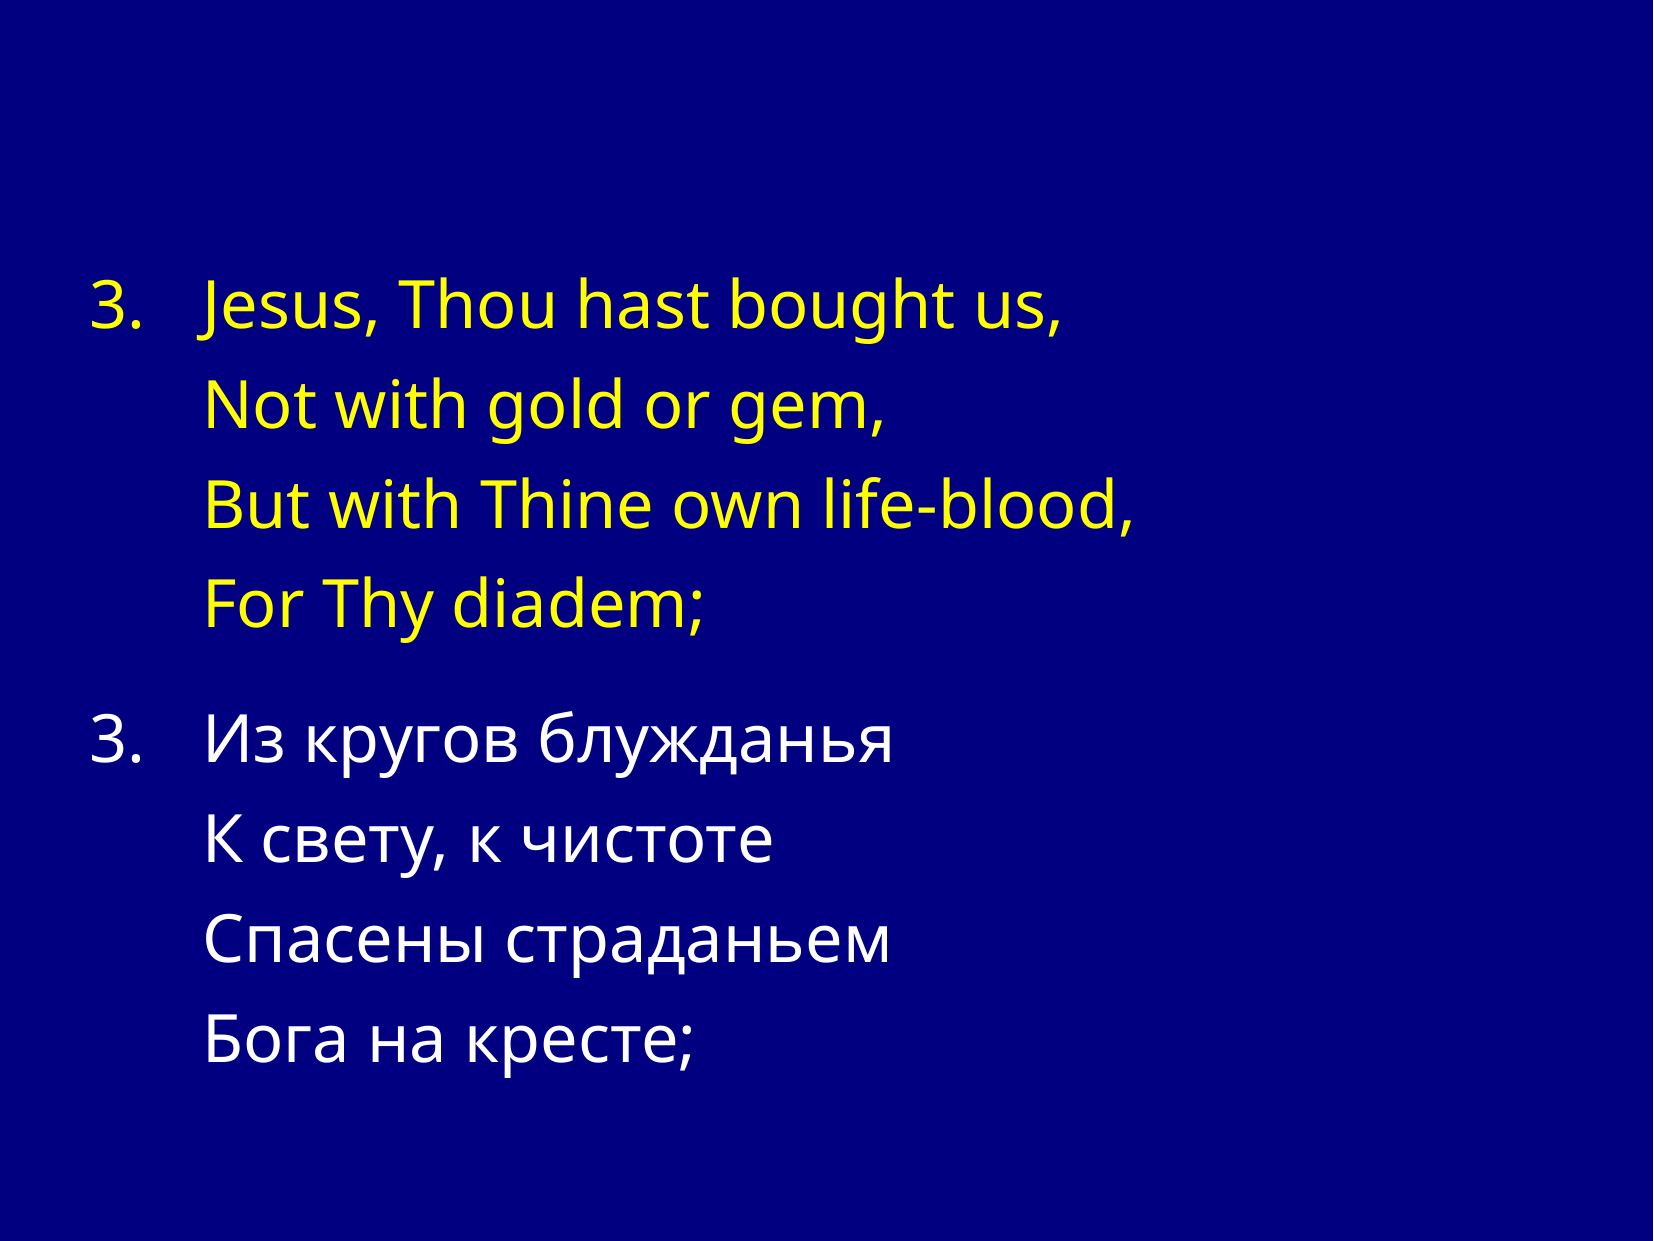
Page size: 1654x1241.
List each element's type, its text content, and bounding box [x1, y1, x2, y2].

text_box 3. Jesus, Thou hast bought us, Not with gold or gem, But with Thine own life-blood, For Thy diadem; [75, 150, 1576, 638]
text_box 3. Из кругов блужданья К свету, к чистоте Спасены страданьем Бога на кресте; [75, 675, 1576, 1163]
